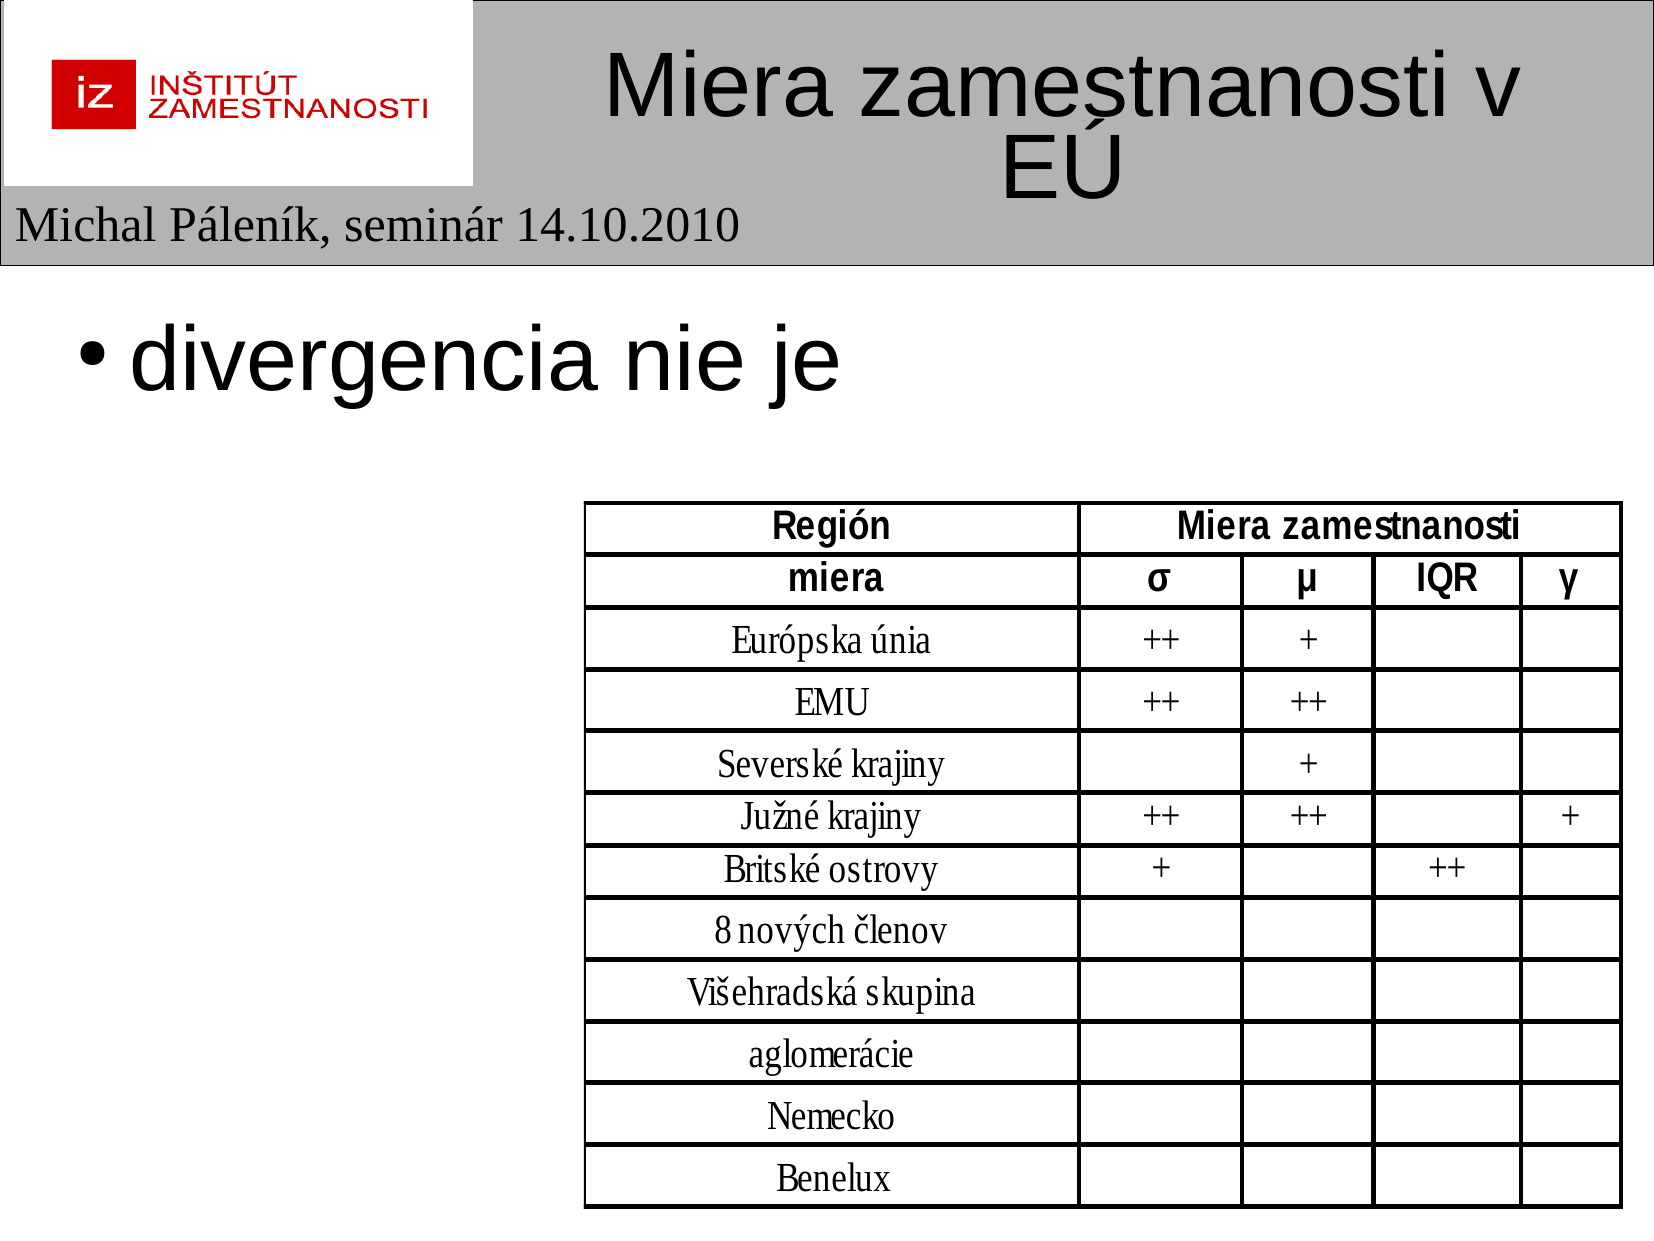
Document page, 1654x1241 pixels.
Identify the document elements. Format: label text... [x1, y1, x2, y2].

picture [4, 0, 473, 186]
chart [583, 501, 1625, 1211]
list divergencia nie je [59, 324, 1625, 1167]
title Miera zamestnanosti v EÚ [561, 37, 1565, 229]
